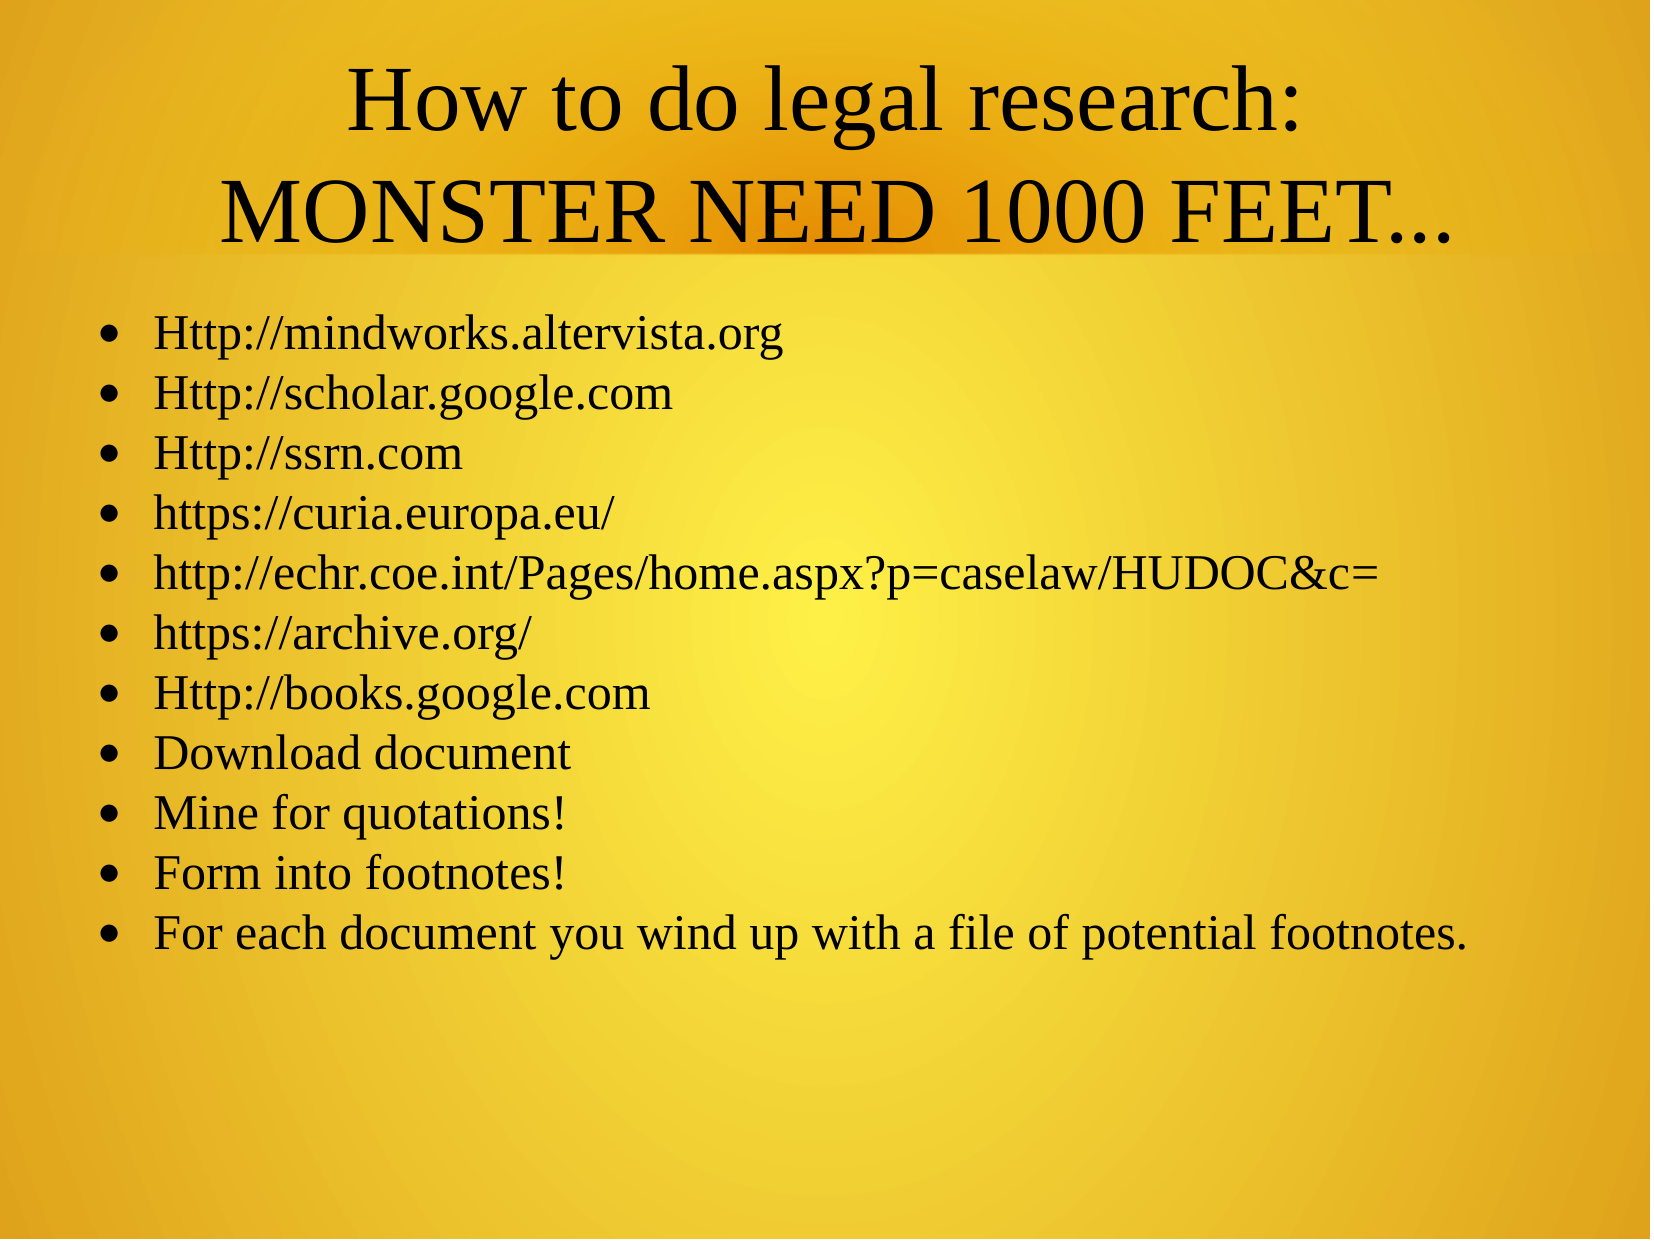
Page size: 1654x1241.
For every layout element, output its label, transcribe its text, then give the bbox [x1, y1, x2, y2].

picture [0, 0, 1650, 1239]
text_box Http://mindworks.altervista.org Http://scholar.google.com Http://ssrn.com https://curia.europa.eu/ http://echr.coe.int/Pages/home.aspx?p=caselaw/HUDOC&c= https://archive.org/ Http://books.google.com Download document Mine for quotations! Form into footnotes! For each document you wind up with a file of potential footnotes. [82, 299, 1571, 1019]
text_box How to do legal research: MONSTER NEED 1000 FEET... [82, 47, 1571, 252]
